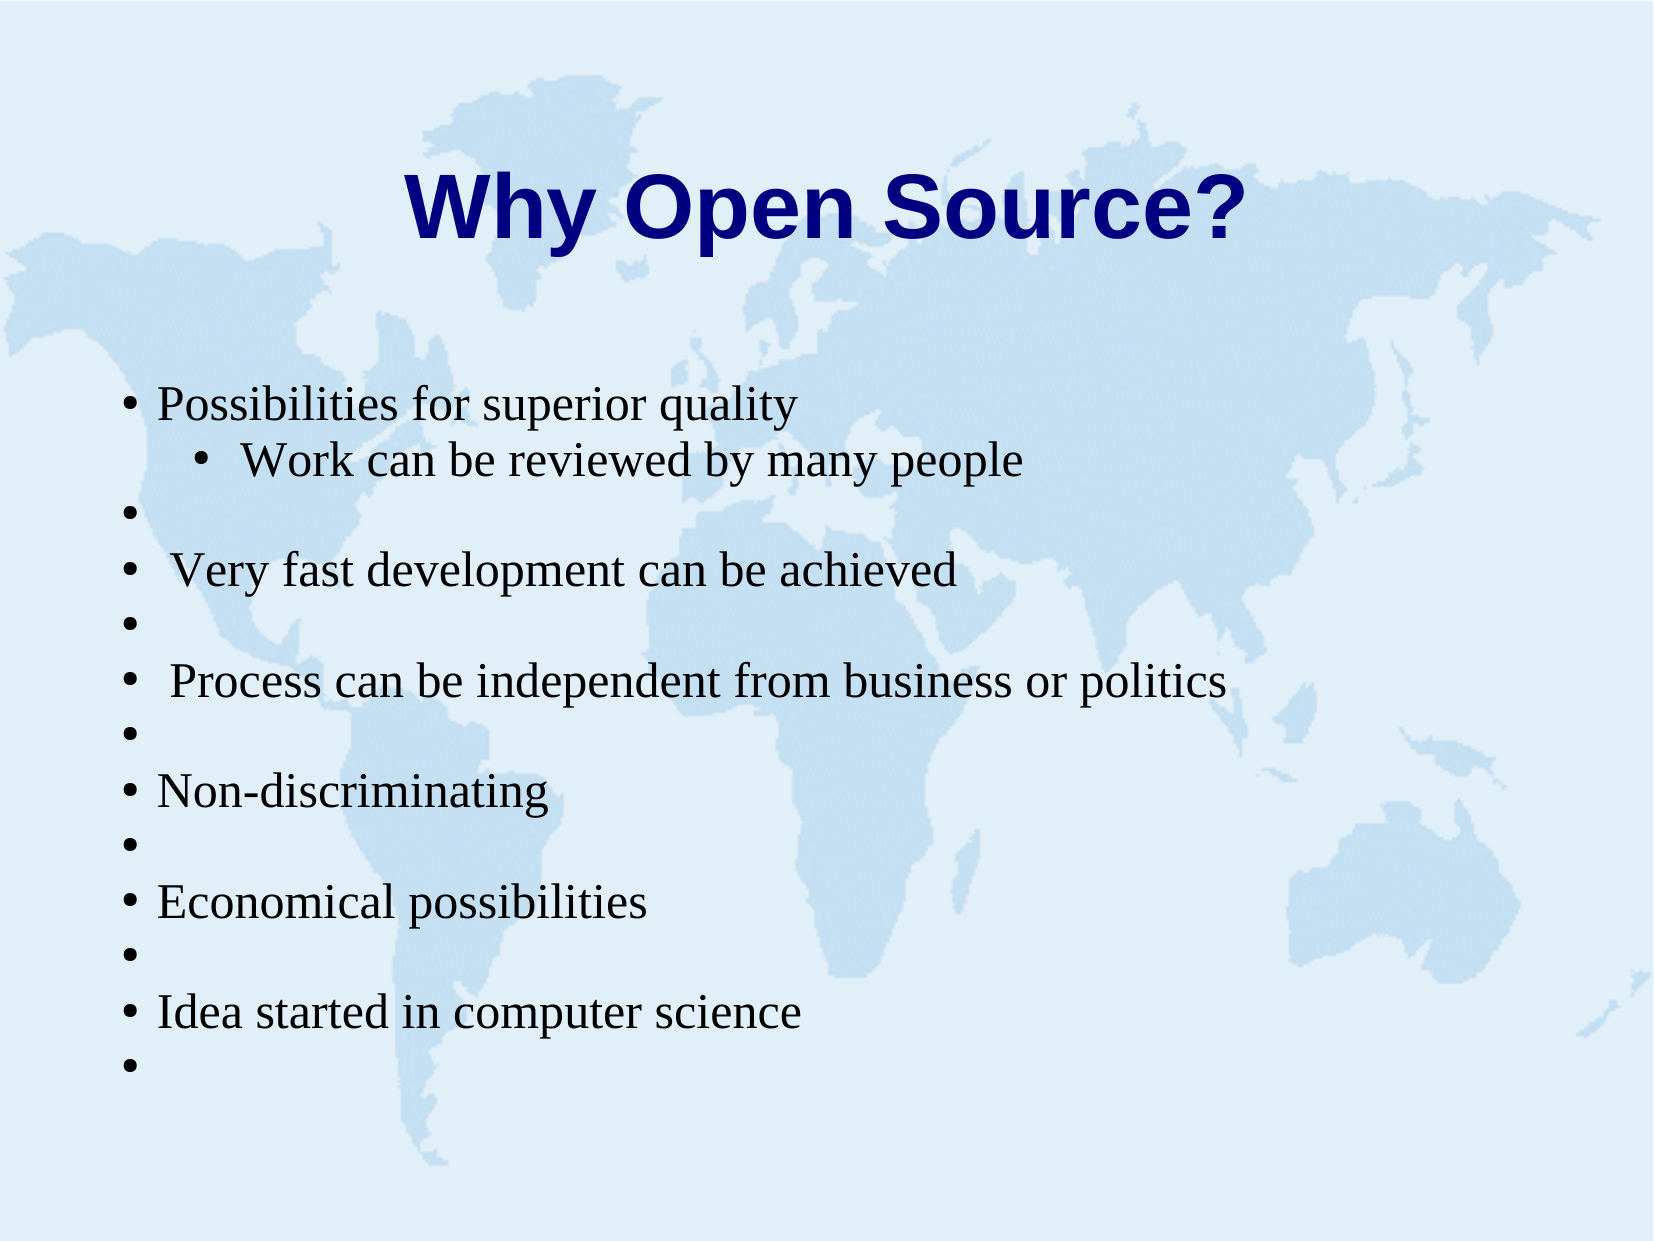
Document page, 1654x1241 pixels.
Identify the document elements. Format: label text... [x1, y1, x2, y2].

subtitle Possibilities for superior quality Work can be reviewed by many people Very fast development can be achieved Process can be independent from business or politics Non-discriminating Economical possibilities Idea started in computer science [121, 342, 1534, 1129]
title Why Open Source? [121, 102, 1534, 311]
picture [0, 0, 1654, 1241]
